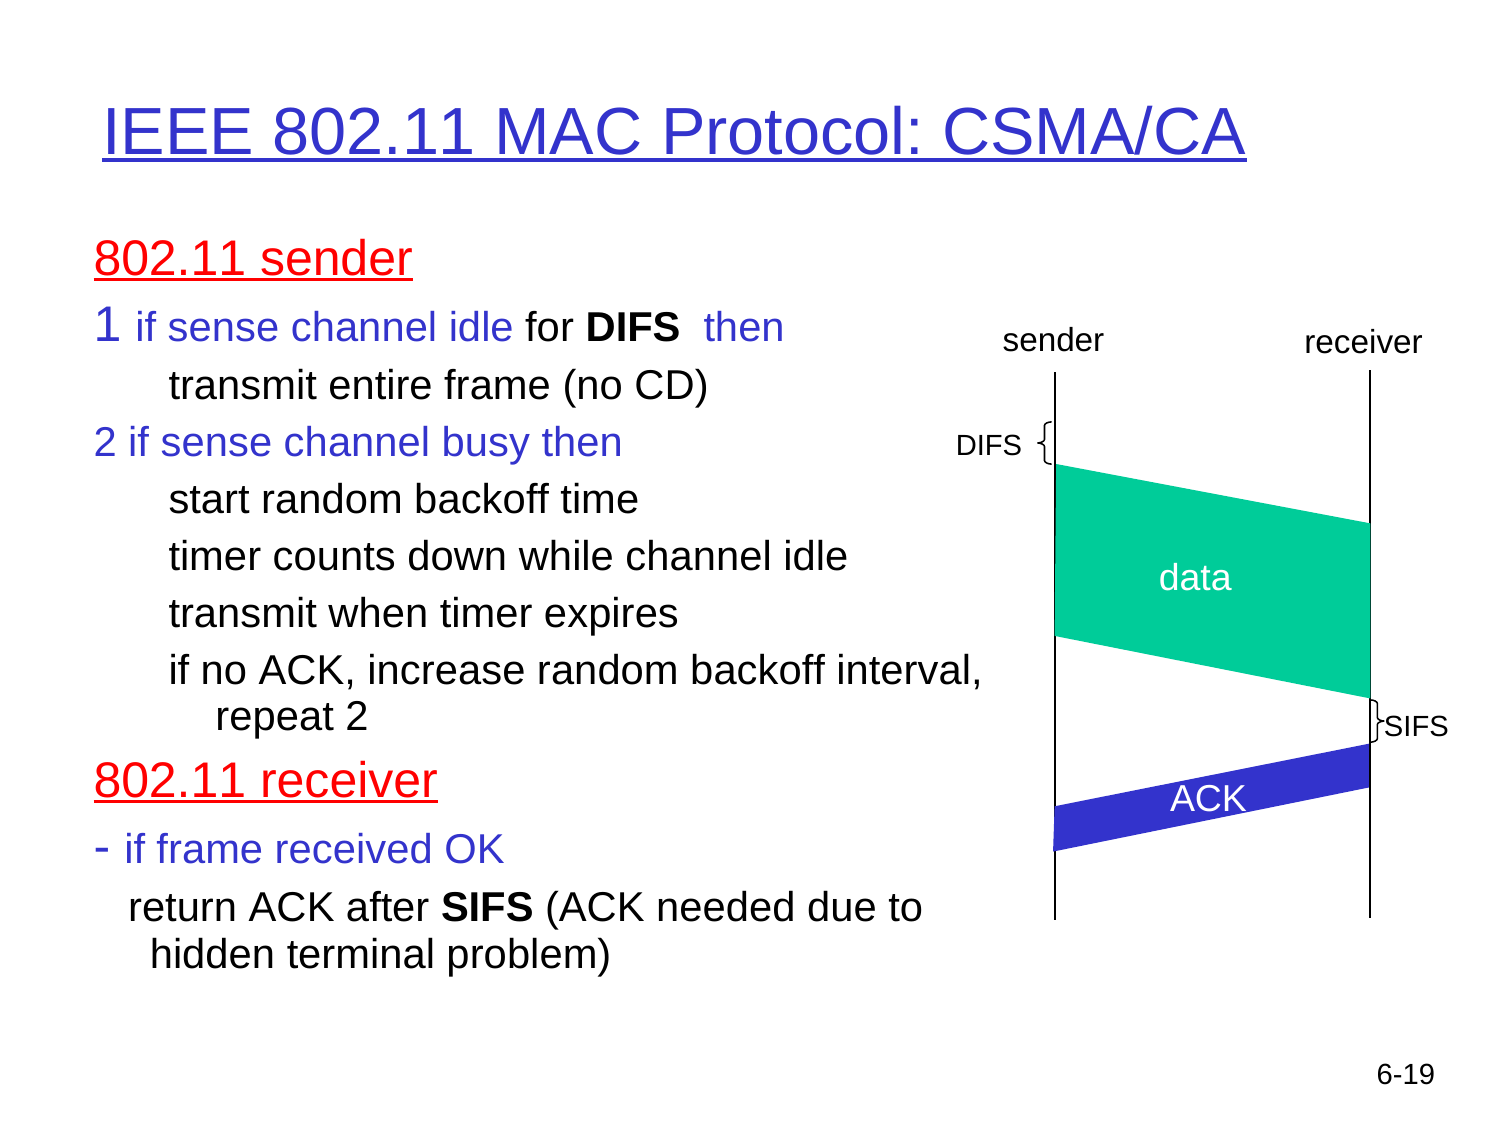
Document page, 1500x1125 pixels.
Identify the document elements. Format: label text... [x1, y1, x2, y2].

text_box SIFS [1369, 702, 1464, 751]
text_box DIFS [941, 421, 1038, 470]
text_box ACK [1155, 769, 1262, 827]
text_box sender [987, 313, 1120, 367]
text_box [1053, 786, 1175, 852]
list 802.11 sender 1 if sense channel idle for DIFS then transmit entire frame (no CD) 2 if sense channel busy then start random backoff time timer counts down while channel idle transmit when timer expires if no ACK, increase random backoff interval, repeat 2 802.11 receiver - if frame received OK return ACK after SIFS (ACK needed due to hidden terminal problem) [78, 222, 1003, 1035]
title IEEE 802.11 MAC Protocol: CSMA/CA [87, 37, 1363, 225]
text_box data [1144, 548, 1247, 607]
text_box [1241, 743, 1369, 810]
text_box receiver [1289, 315, 1438, 368]
